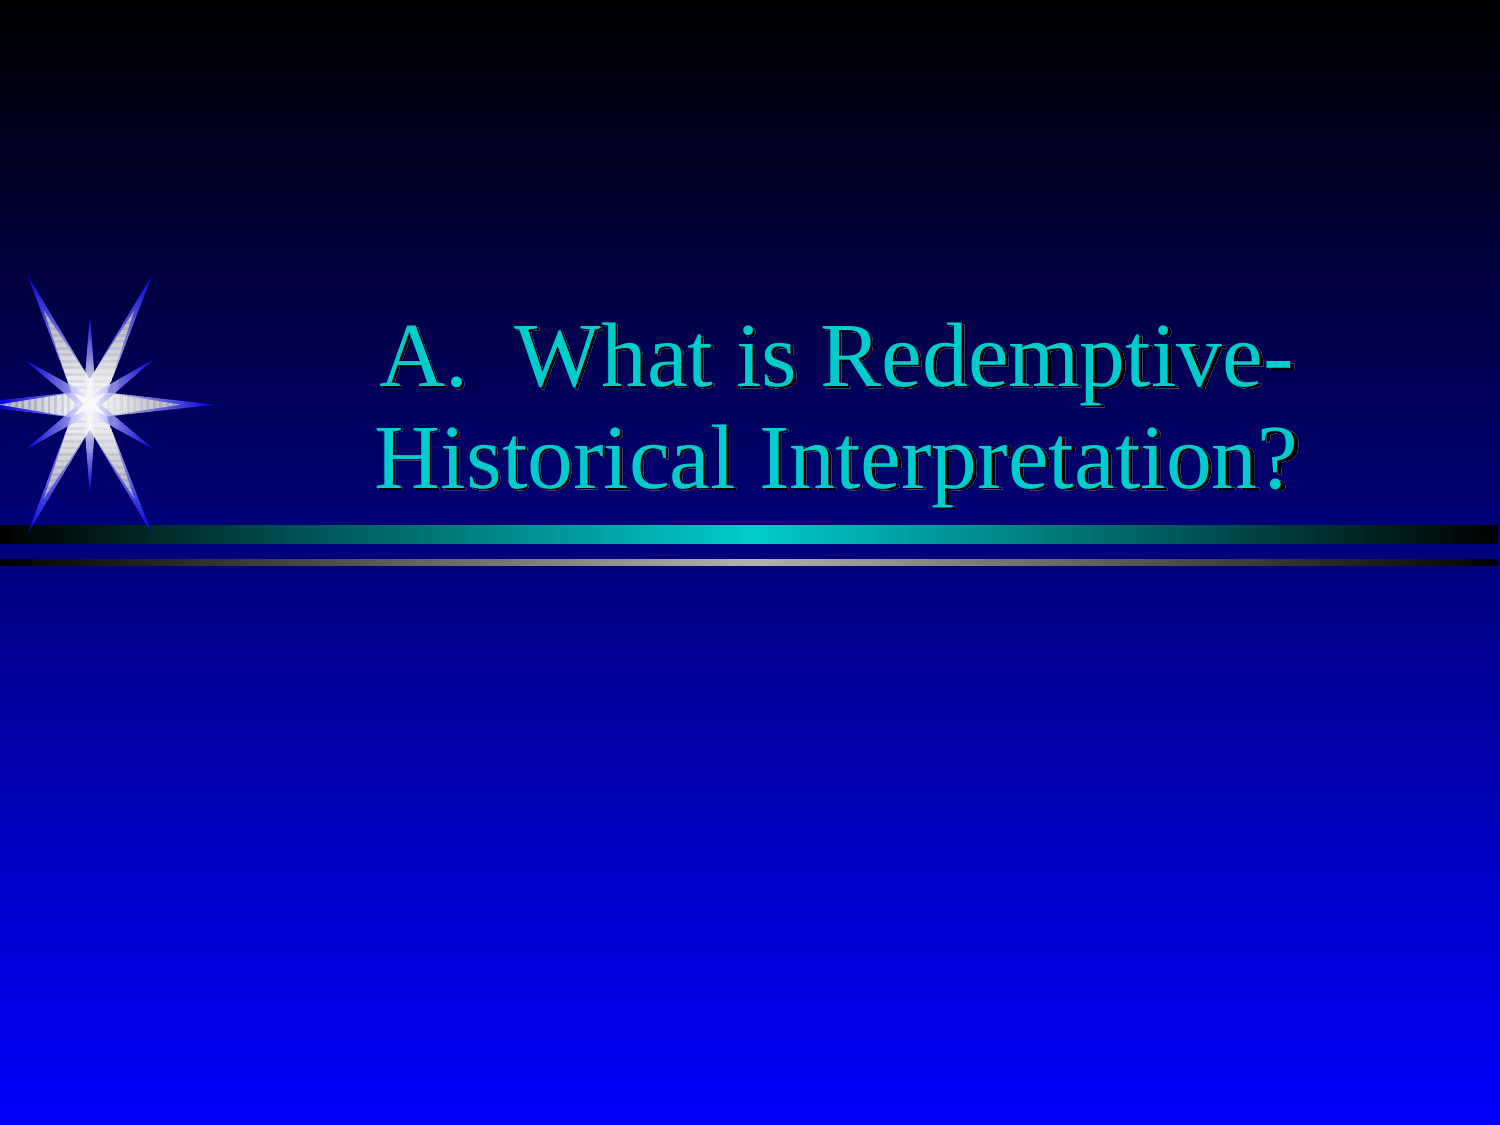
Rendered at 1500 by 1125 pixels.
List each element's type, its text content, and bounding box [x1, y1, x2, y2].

title A. What is Redemptive-Historical Interpretation? [200, 297, 1476, 516]
